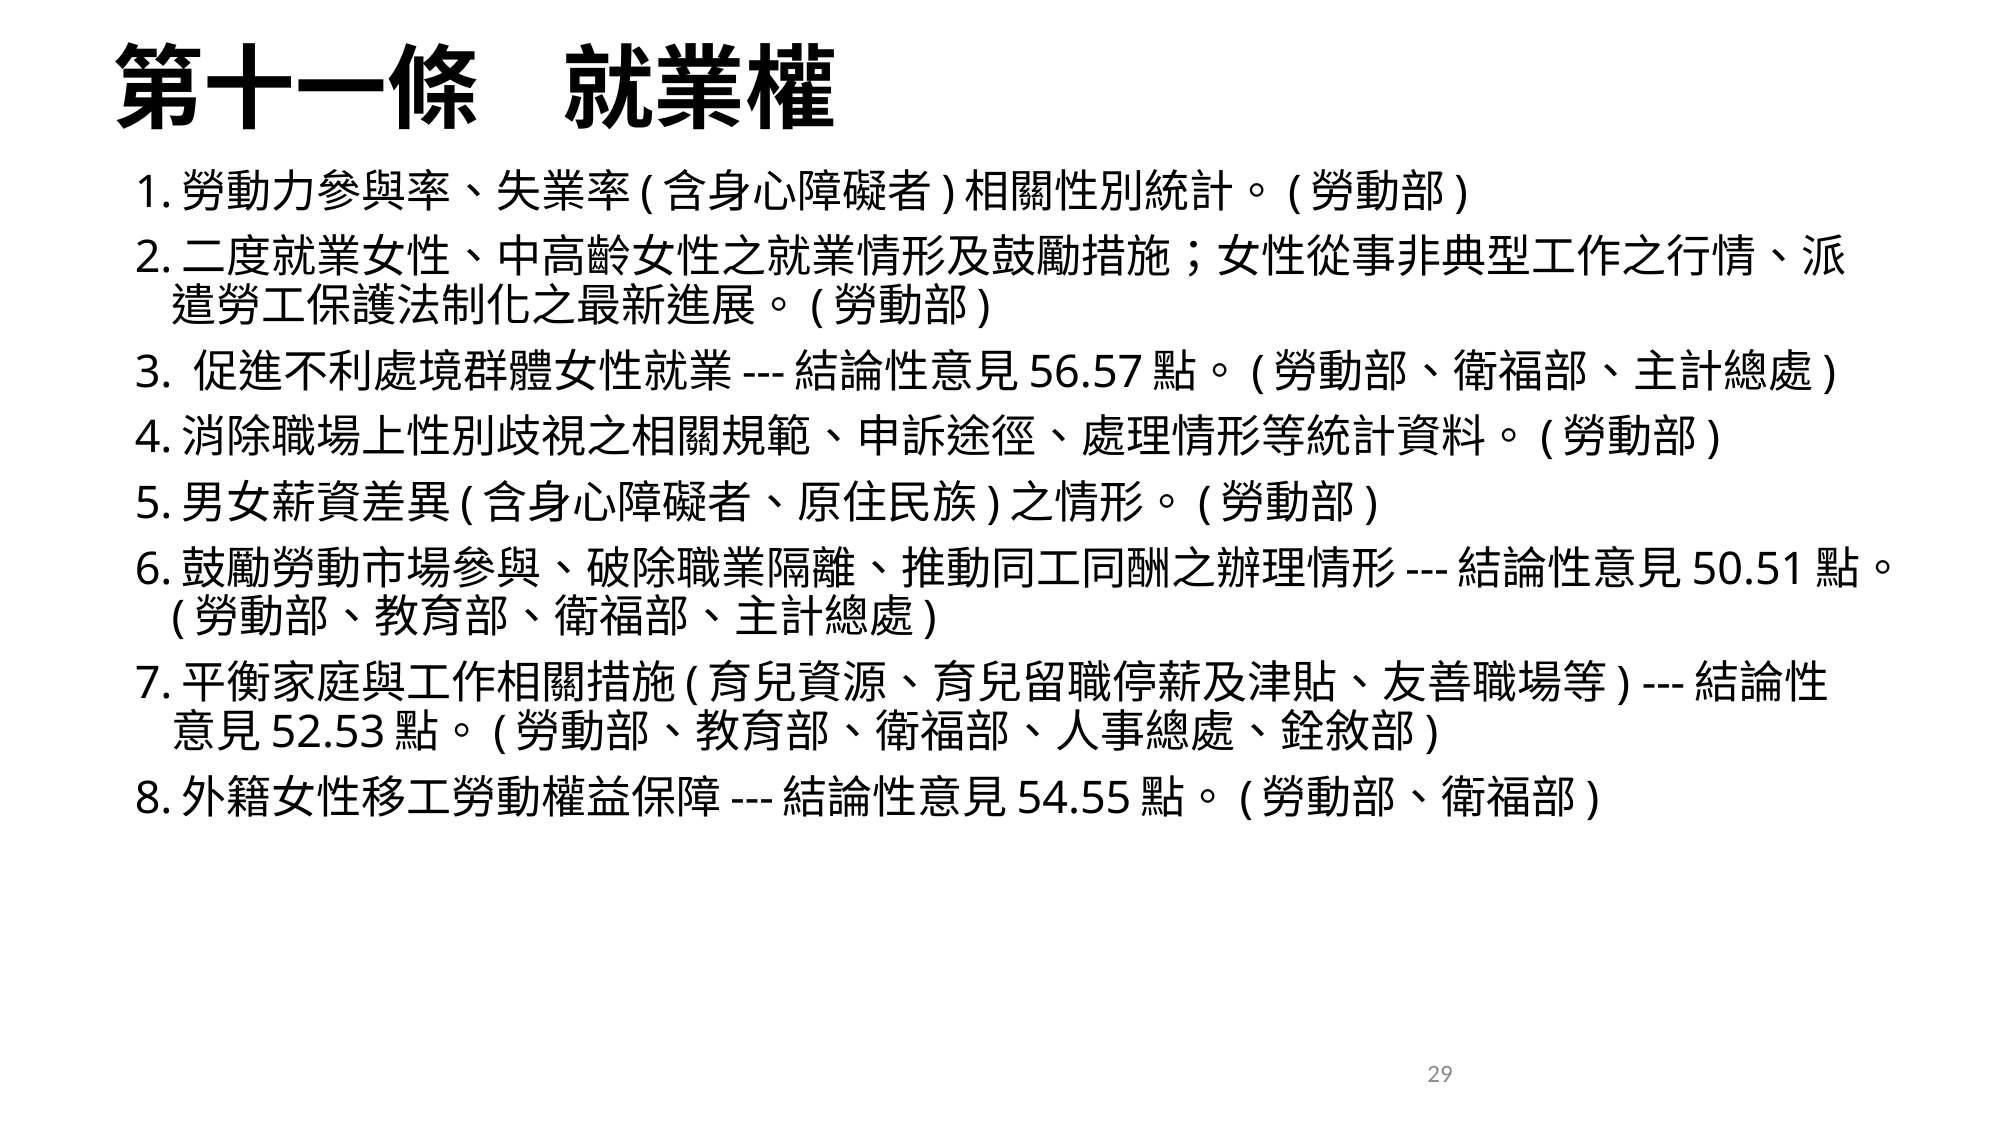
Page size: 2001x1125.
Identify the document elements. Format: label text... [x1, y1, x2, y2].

list 1.勞動力參與率、失業率(含身心障礙者)相關性別統計。(勞動部) 2.二度就業女性、中高齡女性之就業情形及鼓勵措施；女性從事非典型工作之行情、派遣勞工保護法制化之最新進展。(勞動部) 3. 促進不利處境群體女性就業---結論性意見56.57點。(勞動部、衛福部、主計總處) 4.消除職場上性別歧視之相關規範、申訴途徑、處理情形等統計資料。(勞動部) 5.男女薪資差異(含身心障礙者、原住民族)之情形。(勞動部) 6.鼓勵勞動市場參與、破除職業隔離、推動同工同酬之辦理情形---結論性意見50.51點。(勞動部、教育部、衛福部、主計總處) 7.平衡家庭與工作相關措施(育兒資源、育兒留職停薪及津貼、友善職場等) ---結論性意見52.53點。(勞動部、教育部、衛福部、人事總處、銓敘部) 8.外籍女性移工勞動權益保障---結論性意見54.55點。(勞動部、衛福部) [82, 160, 1889, 875]
text_box 29 [1412, 1042, 1863, 1103]
title 第十一條 就業權 [97, 0, 1903, 201]
